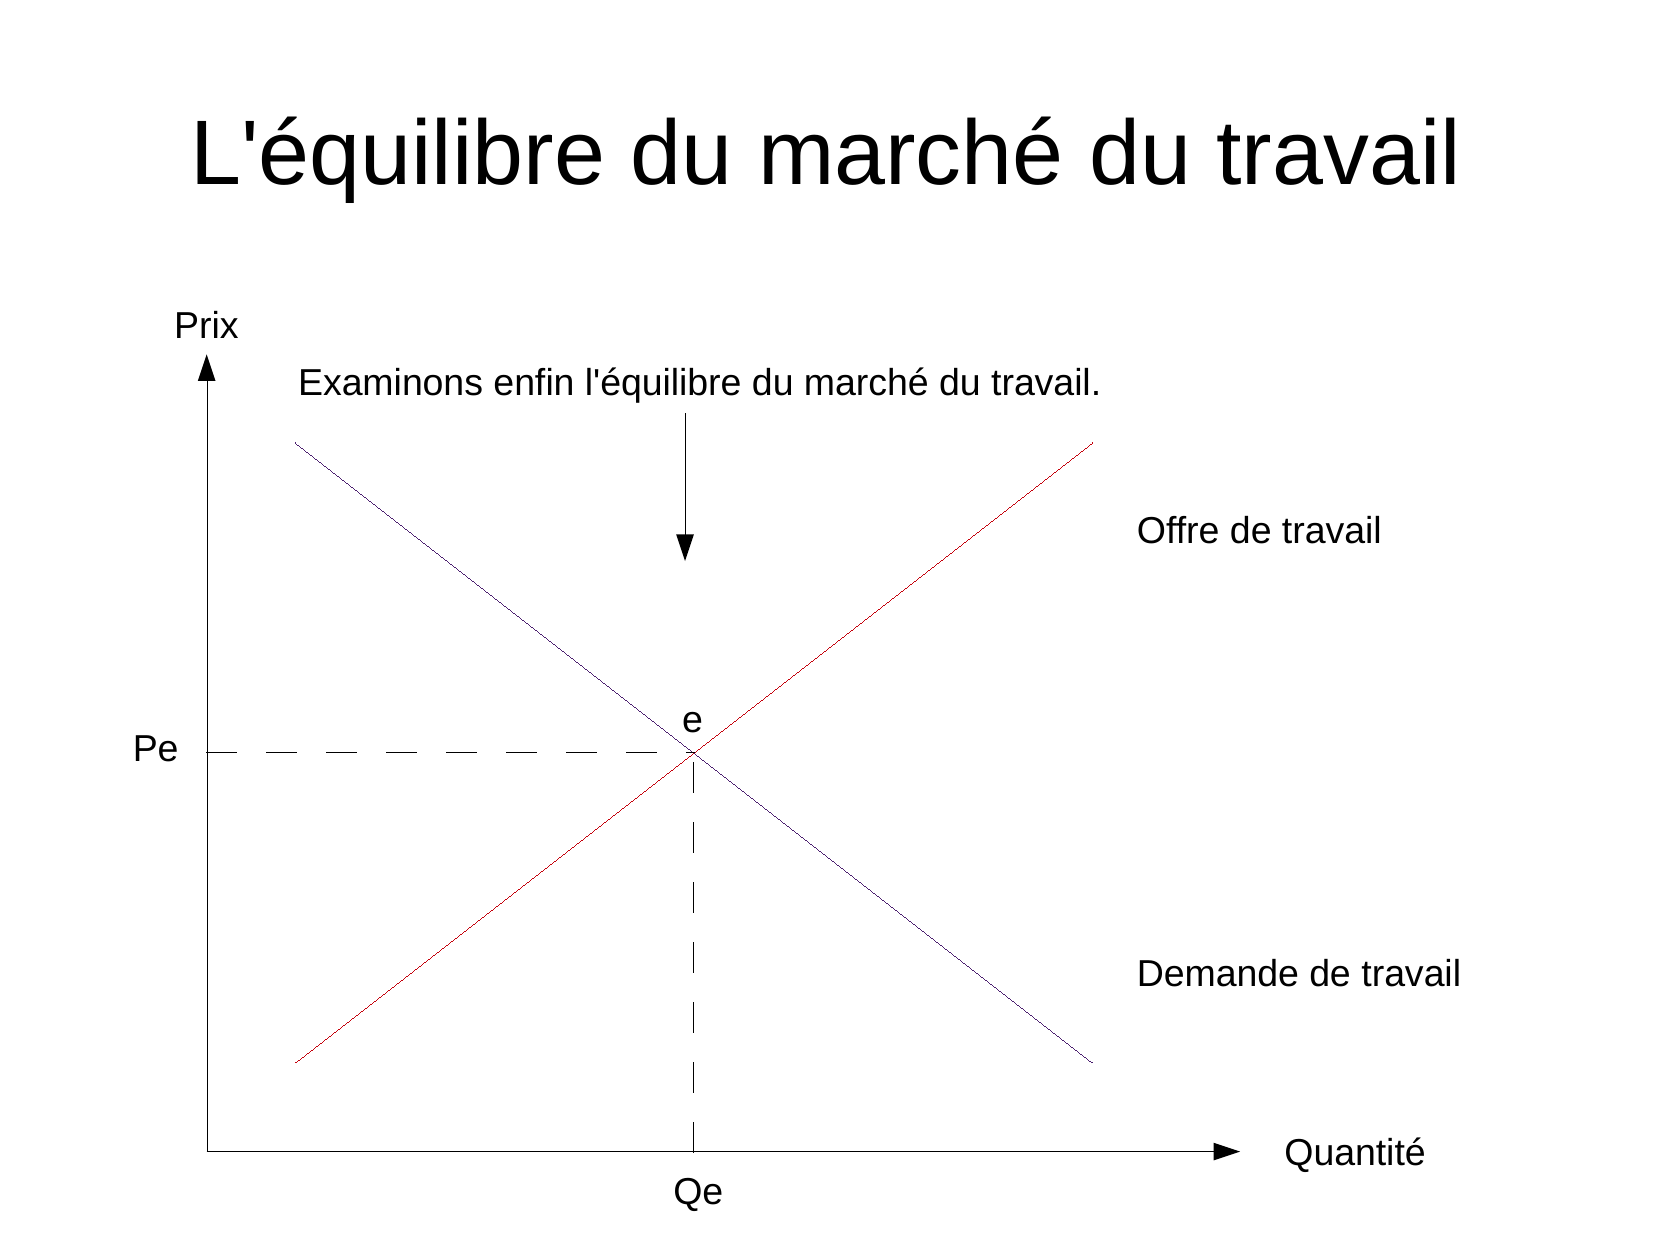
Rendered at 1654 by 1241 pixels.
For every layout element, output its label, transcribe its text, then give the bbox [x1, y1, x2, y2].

text_box Qe [658, 1163, 739, 1221]
text_box Prix [159, 297, 254, 355]
text_box e [667, 690, 718, 748]
title L'équilibre du marché du travail [82, 49, 1571, 257]
text_box Quantité [1269, 1124, 1442, 1182]
text_box Pe [118, 720, 194, 778]
text_box Examinons enfin l'équilibre du marché du travail. [283, 354, 1119, 411]
text_box Offre de travail [1122, 501, 1398, 559]
text_box Demande de travail [1122, 944, 1477, 1002]
